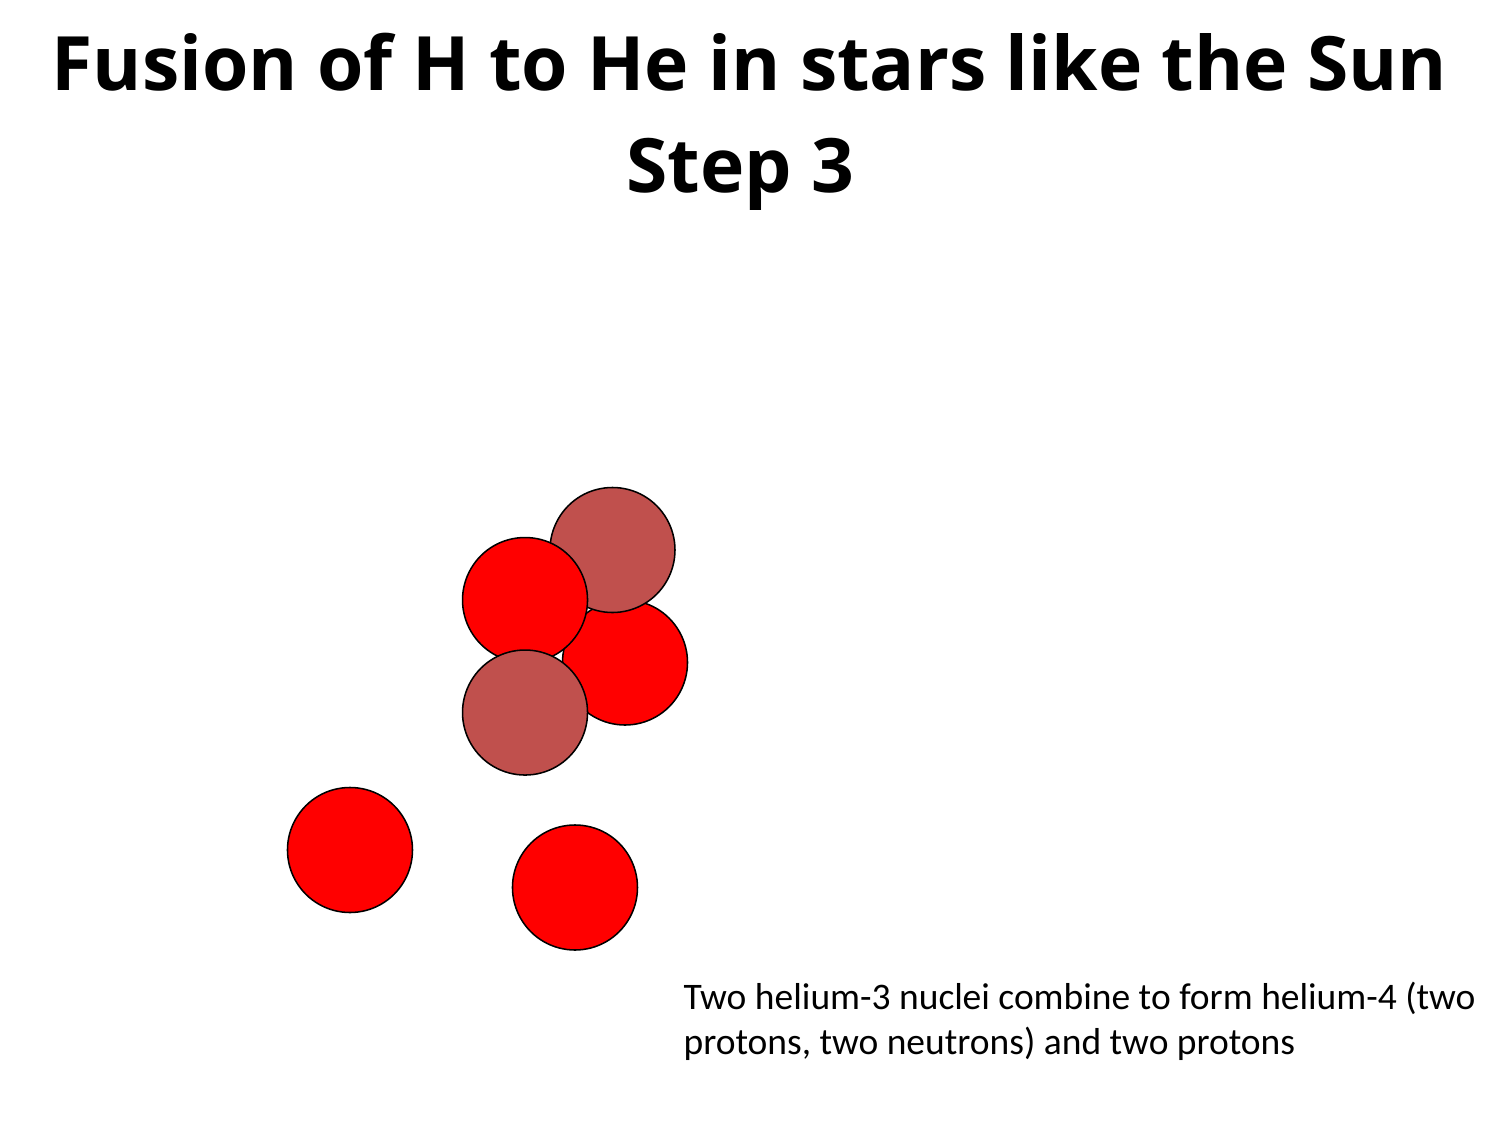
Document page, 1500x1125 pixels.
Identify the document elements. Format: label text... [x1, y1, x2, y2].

title Fusion of H to He in stars like the Sun Step 3 [30, 25, 1471, 200]
text_box [287, 787, 413, 913]
text_box Two helium-3 nuclei combine to form helium-4 (two protons, two neutrons) and two protons [668, 964, 1500, 1070]
text_box [462, 487, 688, 776]
text_box [512, 825, 638, 951]
